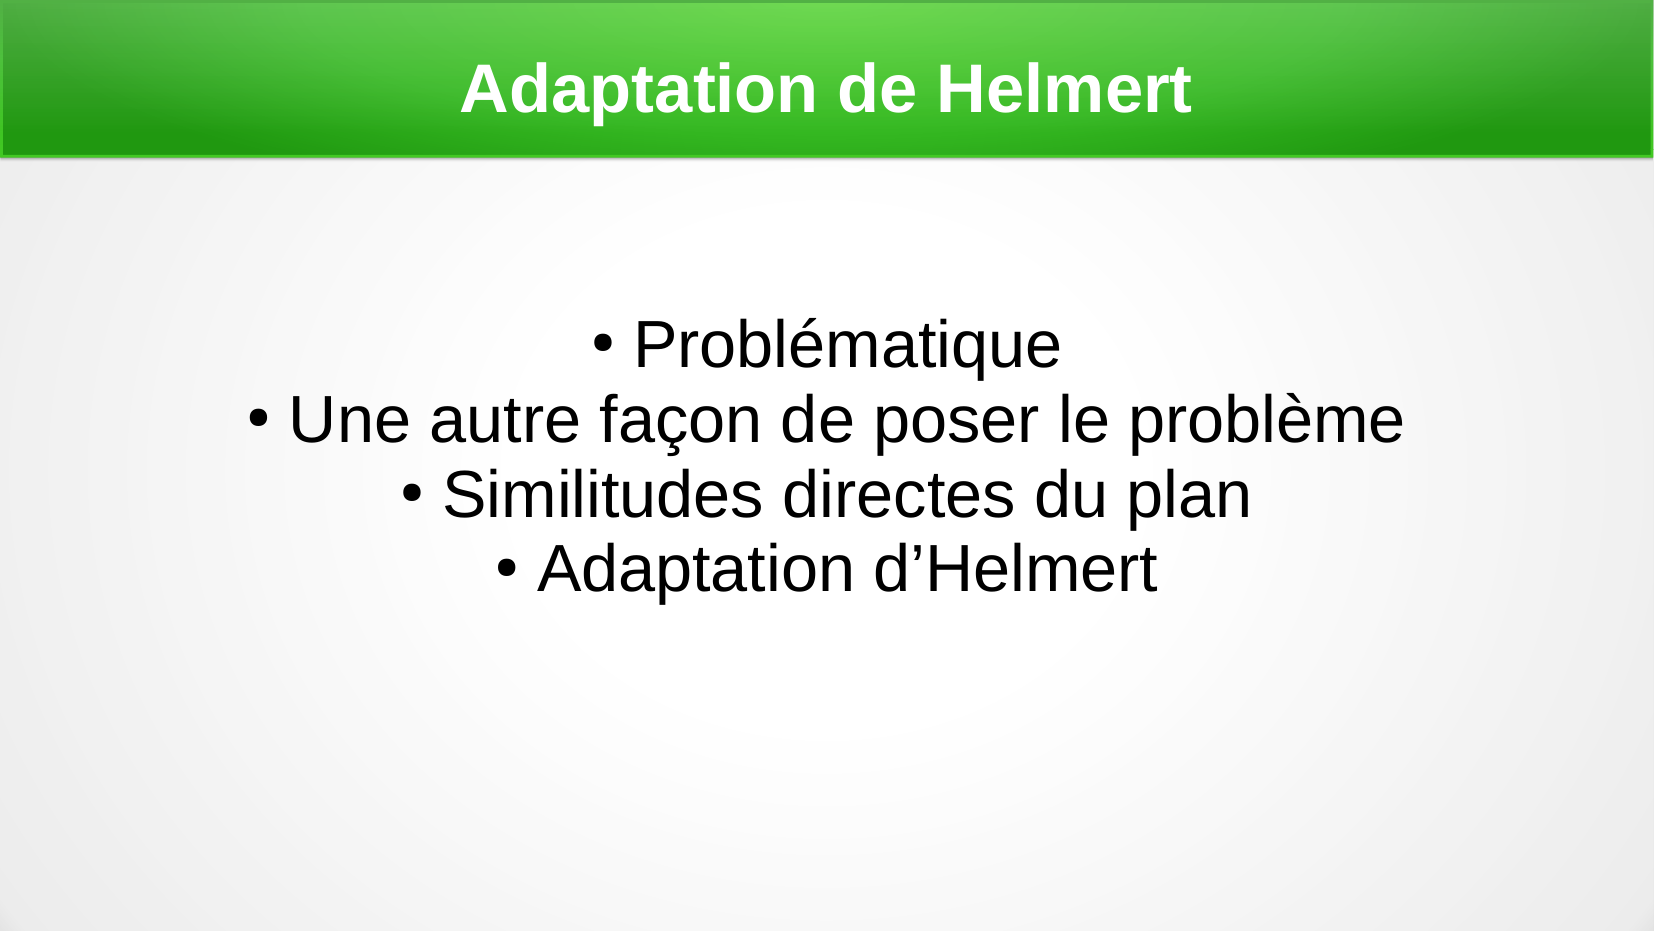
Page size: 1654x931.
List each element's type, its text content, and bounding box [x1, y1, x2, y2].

subtitle Problématique Une autre façon de poser le problème Similitudes directes du plan Adaptation d’Helmert [82, 224, 1571, 764]
title Adaptation de Helmert [82, 35, 1571, 142]
